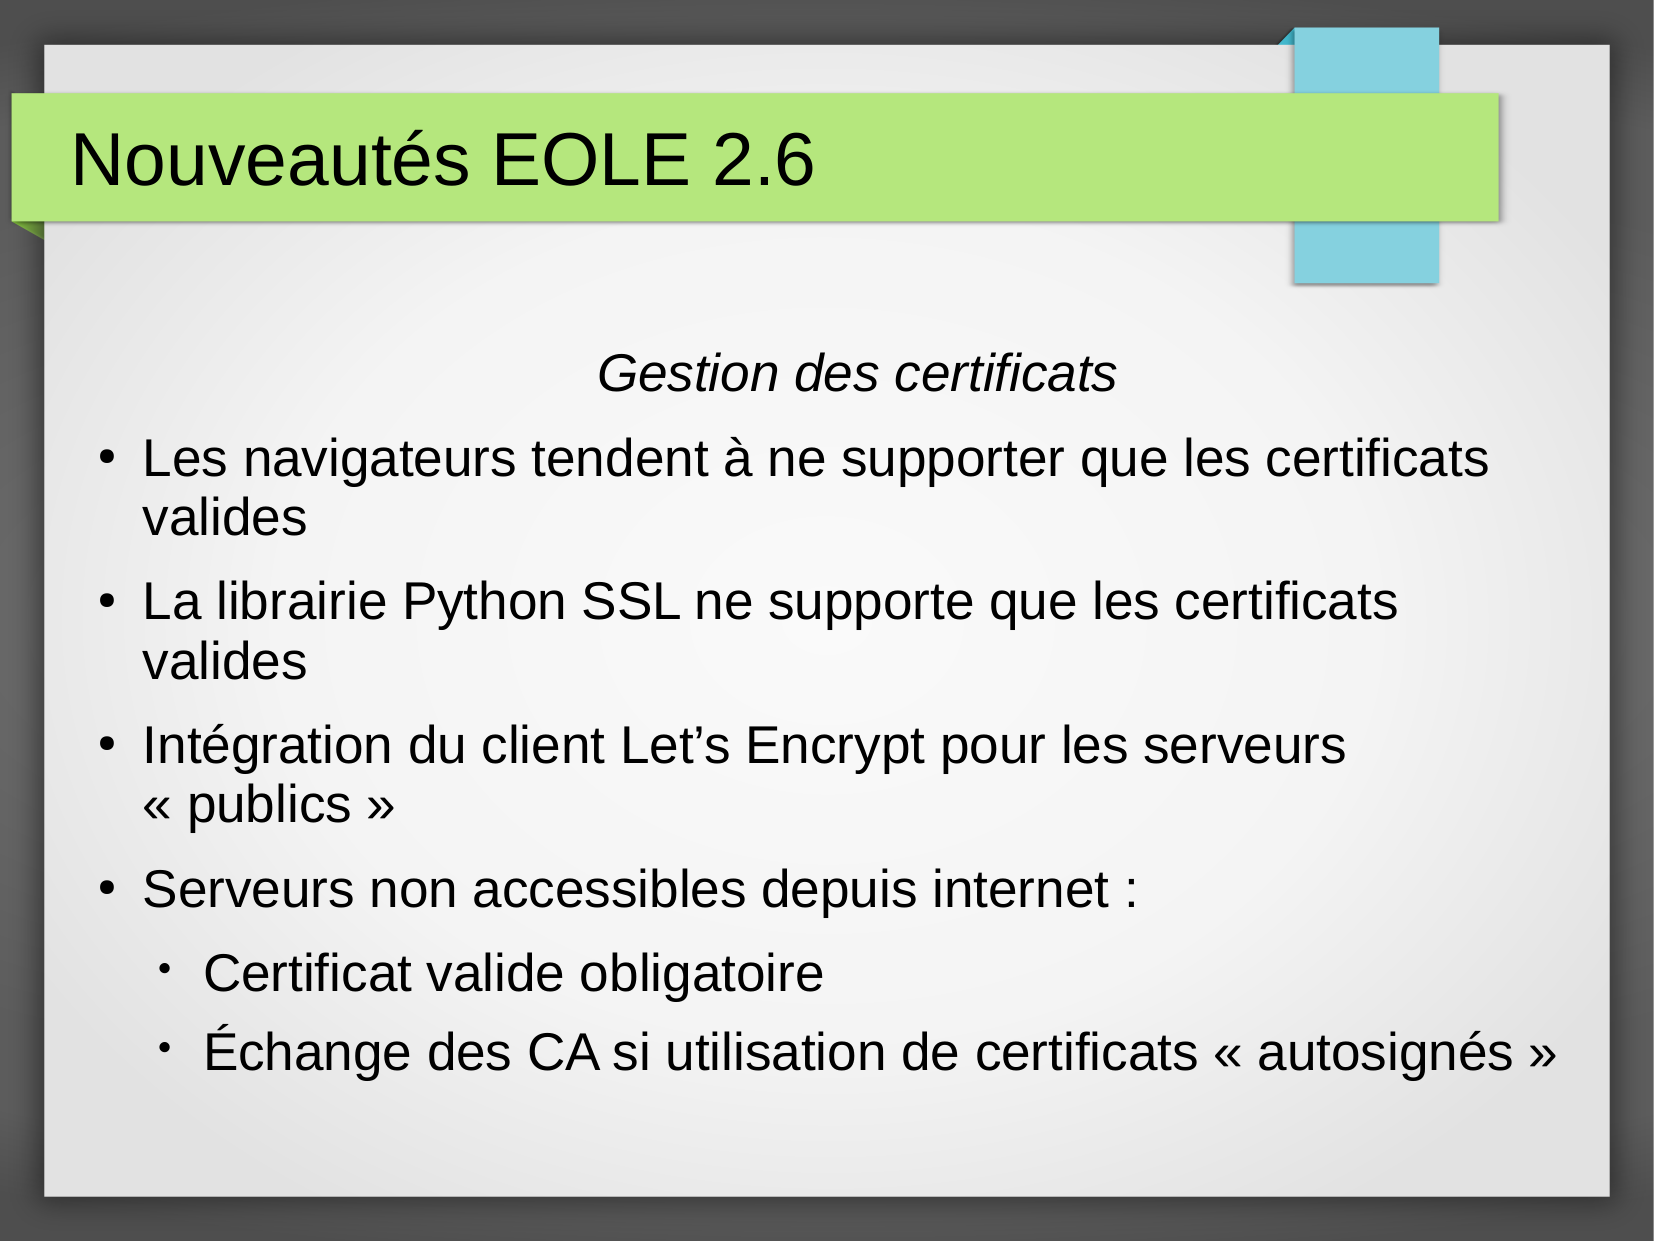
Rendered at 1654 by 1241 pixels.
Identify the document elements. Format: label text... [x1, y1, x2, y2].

list Gestion des certificats Les navigateurs tendent à ne supporter que les certificats valides La librairie Python SSL ne supporte que les certificats valides Intégration du client Let’s Encrypt pour les serveurs « publics » Serveurs non accessibles depuis internet : Certificat valide obligatoire Échange des CA si utilisation de certificats « autosignés » [82, 343, 1571, 1146]
picture [0, 0, 1654, 1241]
title Nouveautés EOLE 2.6 [70, 75, 1252, 244]
